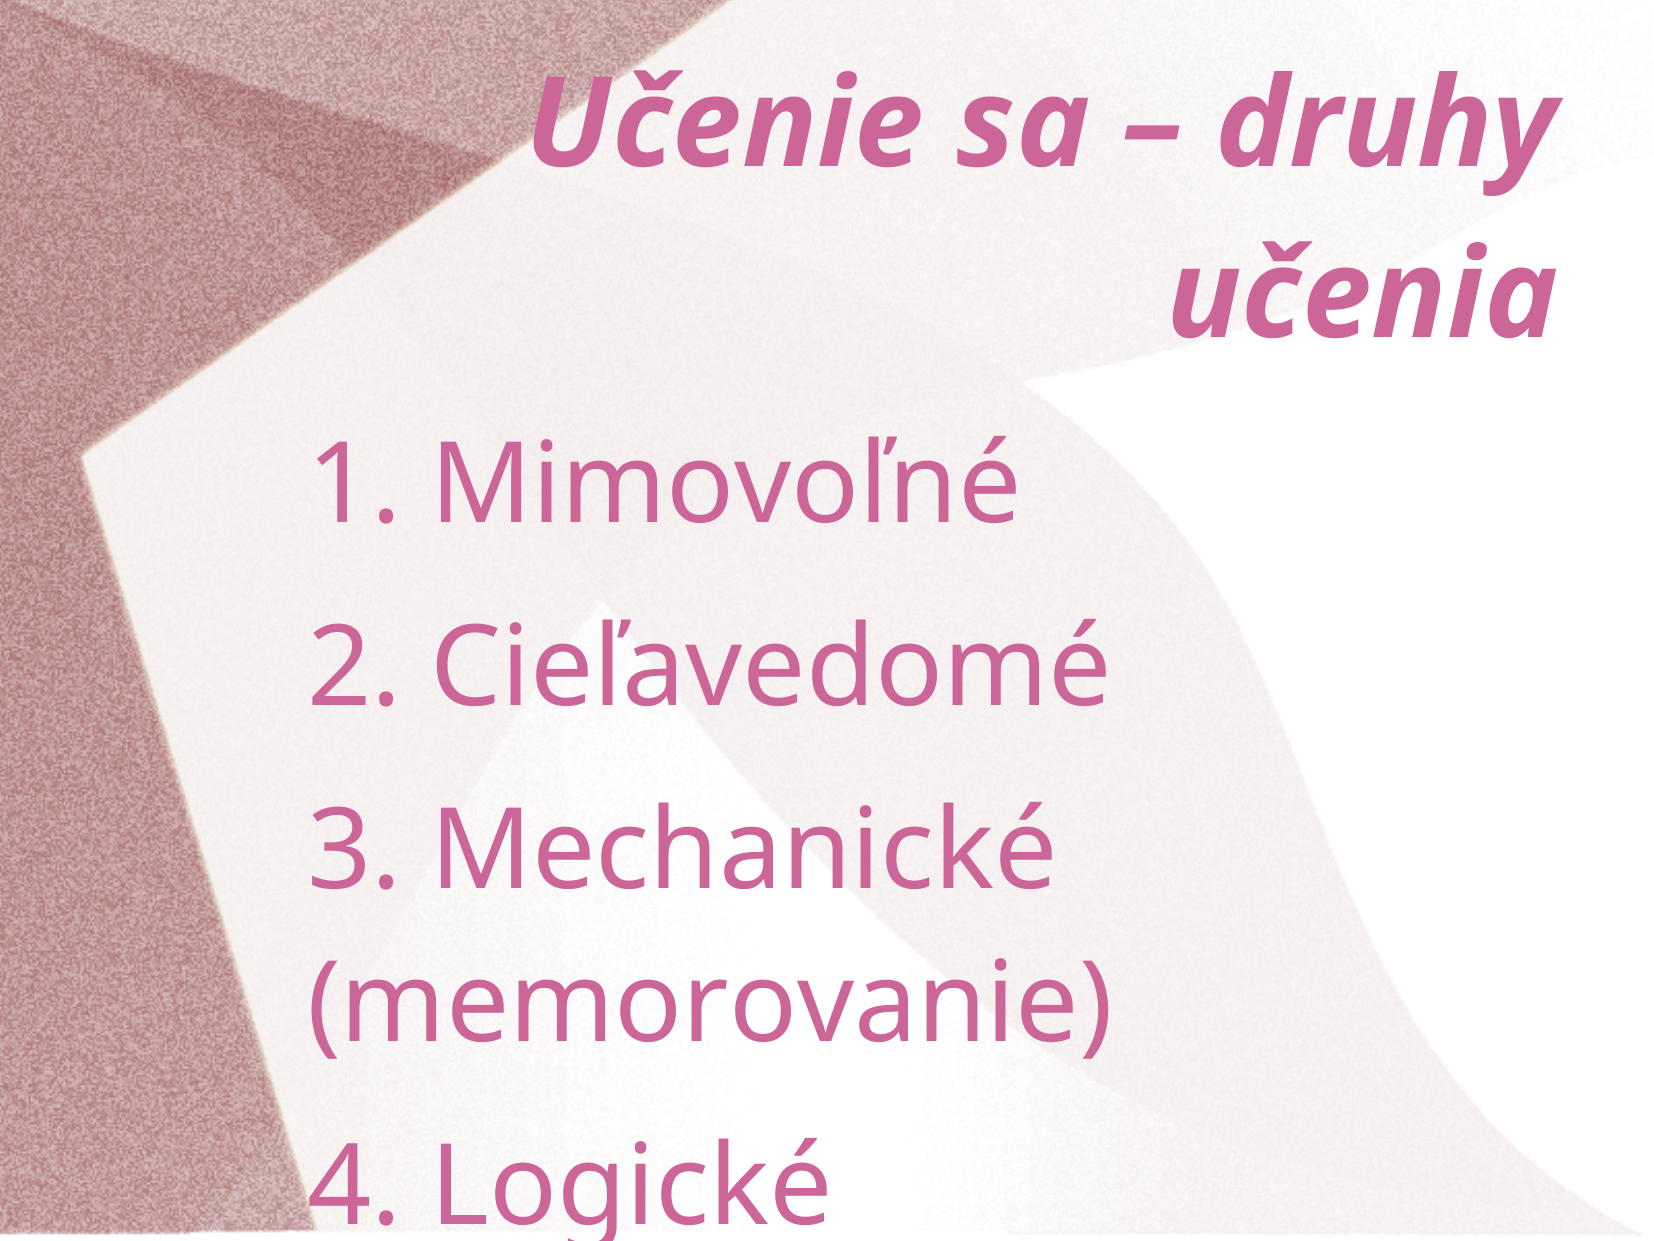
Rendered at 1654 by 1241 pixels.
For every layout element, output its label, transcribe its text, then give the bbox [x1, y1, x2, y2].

title Učenie sa – druhy učenia [407, 100, 1560, 308]
list 1. Mimovoľné 2. Cieľavedomé 3. Mechanické (memorovanie) 4. Logické [307, 402, 1583, 1101]
picture [573, 1171, 607, 1217]
picture [0, 0, 1654, 1241]
